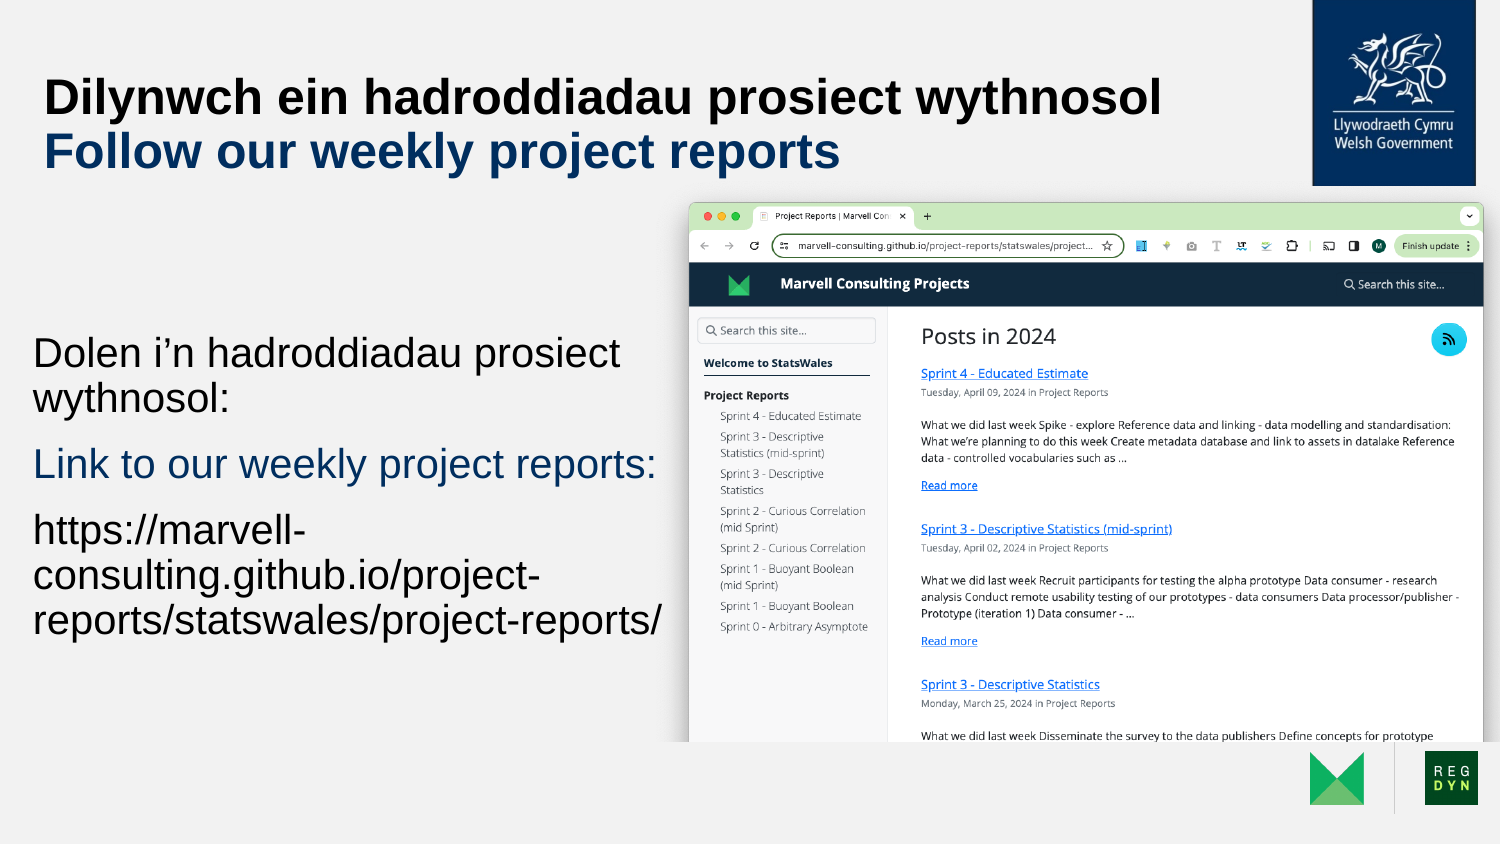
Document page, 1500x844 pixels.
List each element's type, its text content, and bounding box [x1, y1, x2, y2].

title Dolen i’n hadroddiadau prosiect wythnosol: Link to our weekly project reports: https://marvell-consulting.github.io/project-reports/statswales/project-reports/ [21, 257, 693, 718]
picture [1310, 752, 1364, 805]
title Dilynwch ein hadroddiadau prosiect wythnosol Follow our weekly project reports [32, 44, 1327, 208]
picture [1425, 751, 1478, 805]
picture [650, 176, 1500, 742]
